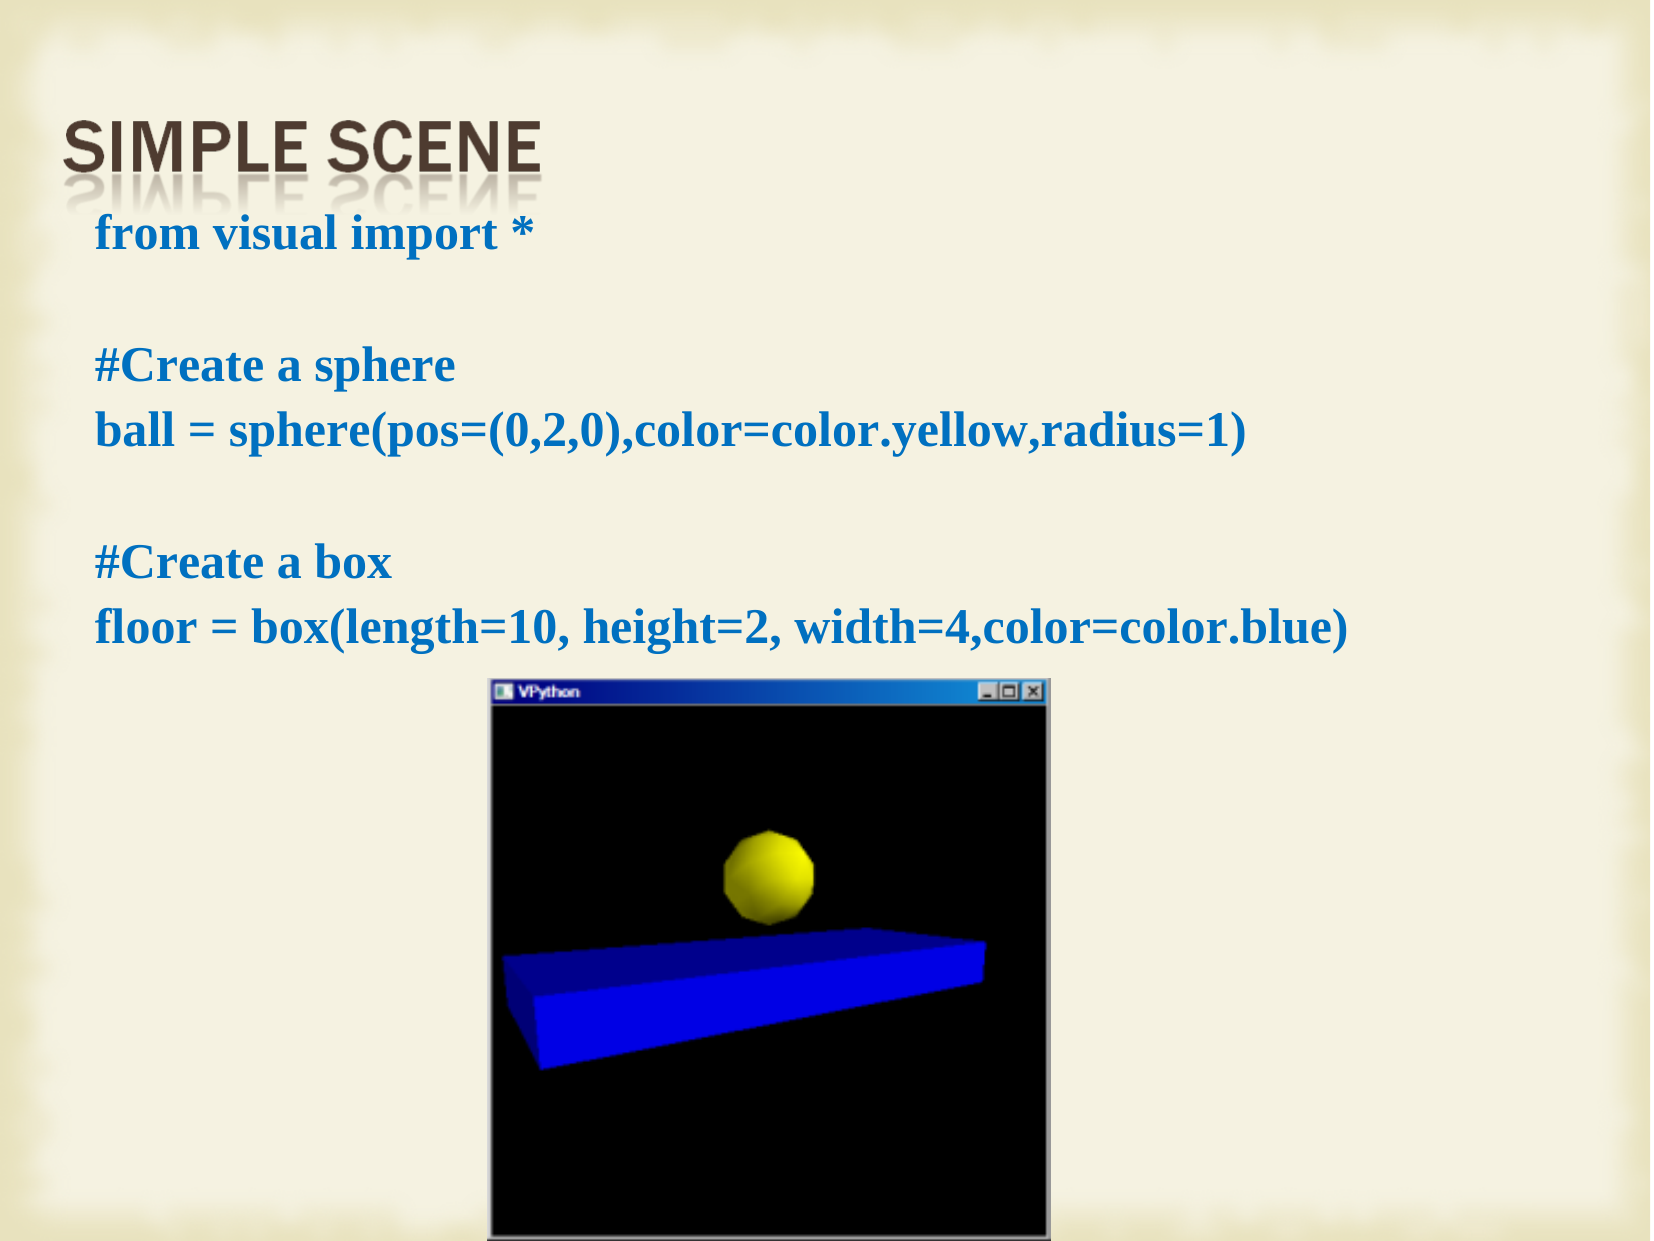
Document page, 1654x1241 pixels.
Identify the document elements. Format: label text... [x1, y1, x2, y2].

picture [0, 0, 1651, 1241]
list from visual import * #Create a sphere ball = sphere(pos=(0,2,0),color=color.yellow,radius=1) #Create a box floor = box(length=10, height=2, width=4,color=color.blue) [50, 197, 1463, 686]
text_box [16, 73, 1477, 264]
text_box [487, 678, 1051, 1241]
